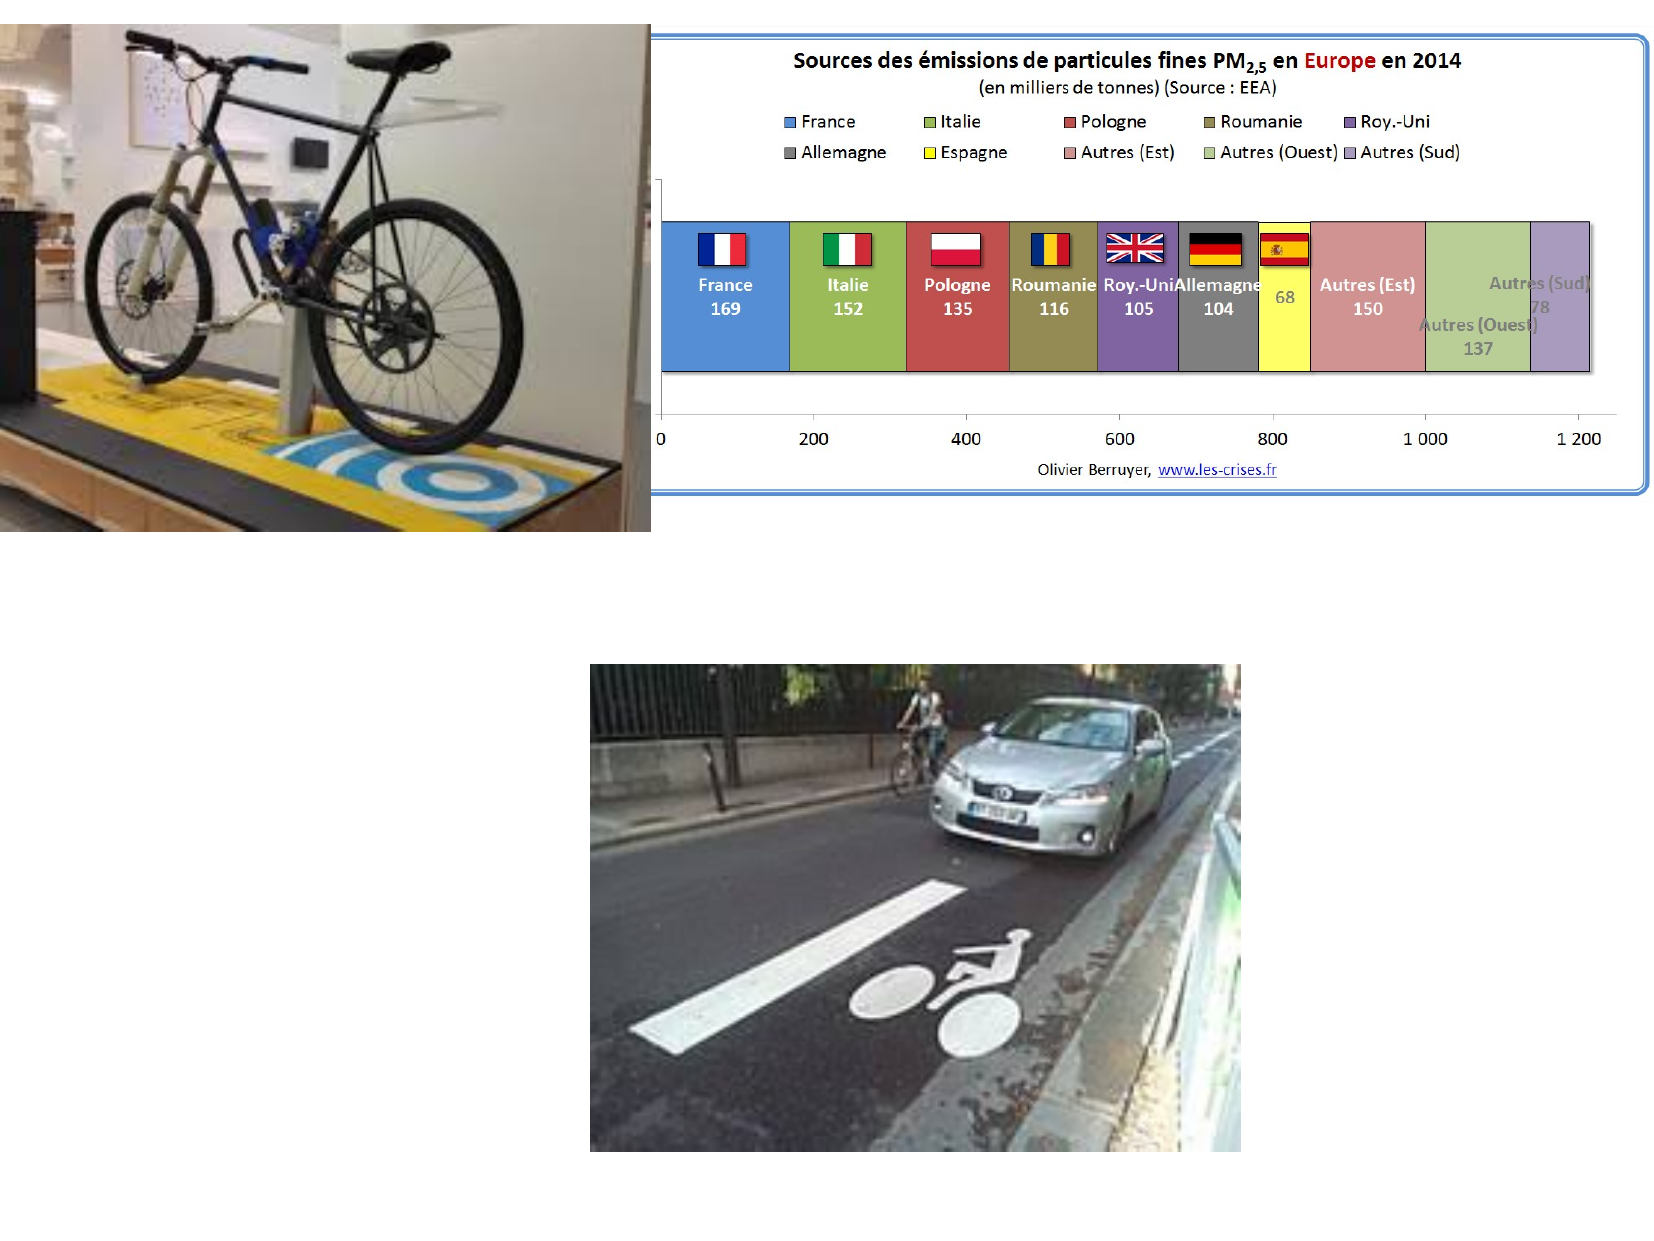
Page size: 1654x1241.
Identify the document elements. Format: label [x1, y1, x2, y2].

picture [0, 24, 1654, 532]
picture [590, 664, 1241, 1152]
